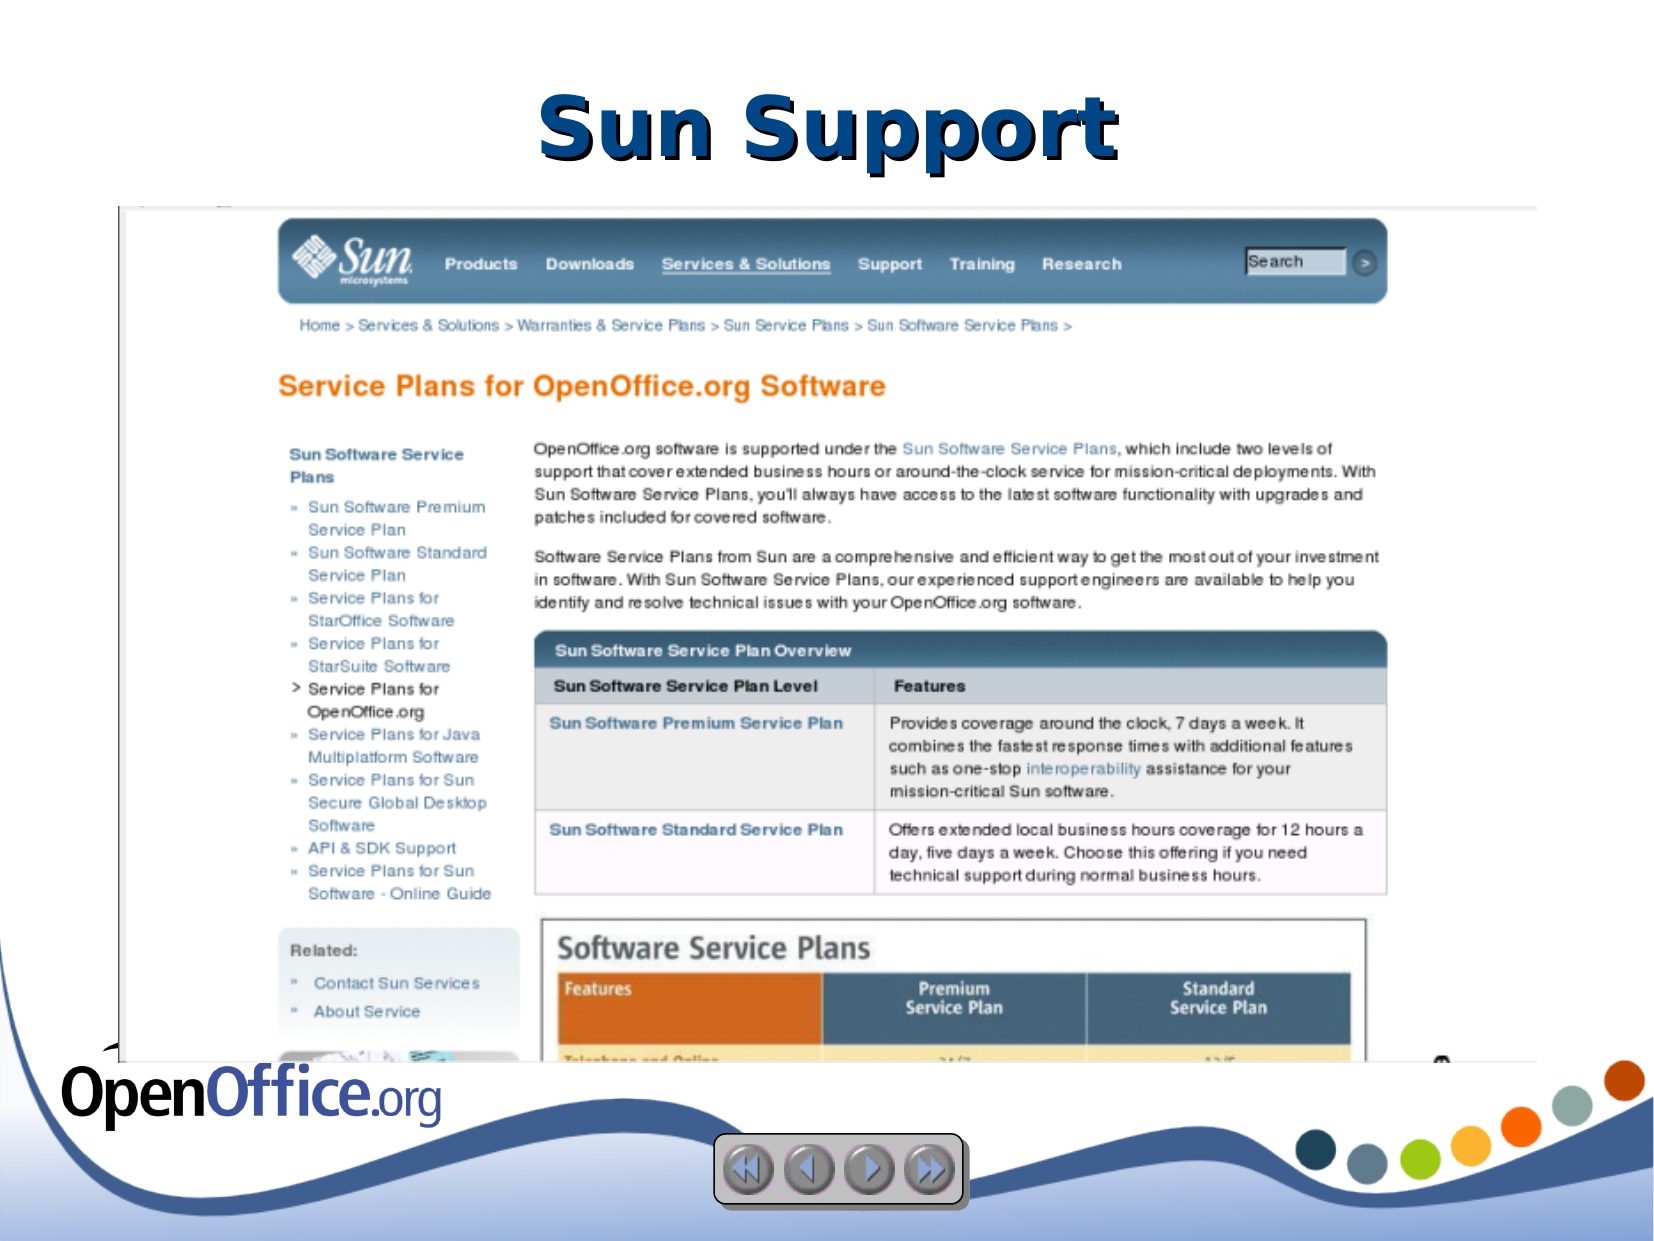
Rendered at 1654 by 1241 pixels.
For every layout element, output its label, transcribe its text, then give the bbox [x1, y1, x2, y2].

picture [0, 206, 1654, 1241]
title Sun Support [82, 49, 1571, 207]
text_box [714, 1133, 963, 1204]
